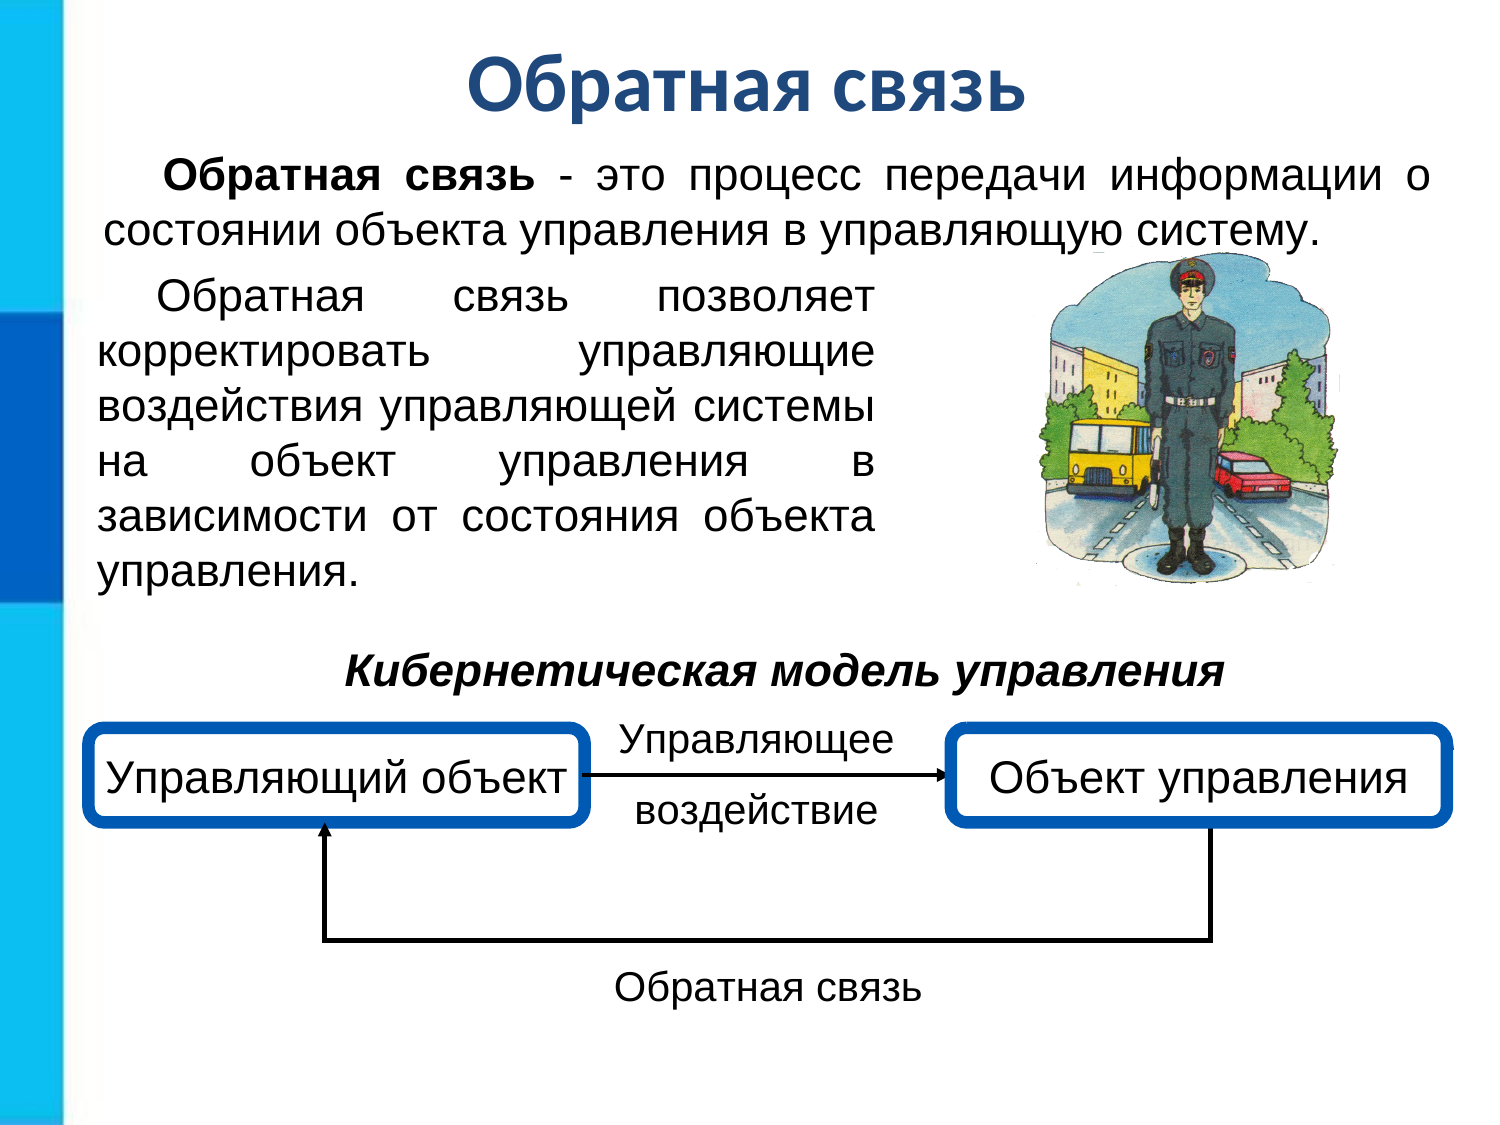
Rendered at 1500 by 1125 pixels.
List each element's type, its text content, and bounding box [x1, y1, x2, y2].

text_box Обратная связь [88, 30, 1425, 137]
picture [0, 0, 1500, 1125]
text_box Обратная связь - это процесс передачи информации о состоянии объекта управления в управляющую систему. [88, 137, 1447, 263]
text_box Обратная связь позволяет корректировать управляющие воздействия управляющей системы на объект управления в зависимости от состояния объекта управления. [82, 257, 891, 604]
text_box Объект управления [950, 727, 1447, 823]
text_box Управляющее [596, 704, 928, 770]
text_box Управляющий объект [88, 727, 585, 823]
text_box воздействие [596, 774, 928, 841]
text_box Обратная связь [513, 952, 1034, 1018]
text_box Кибернетическая модель управления [194, 633, 1377, 704]
